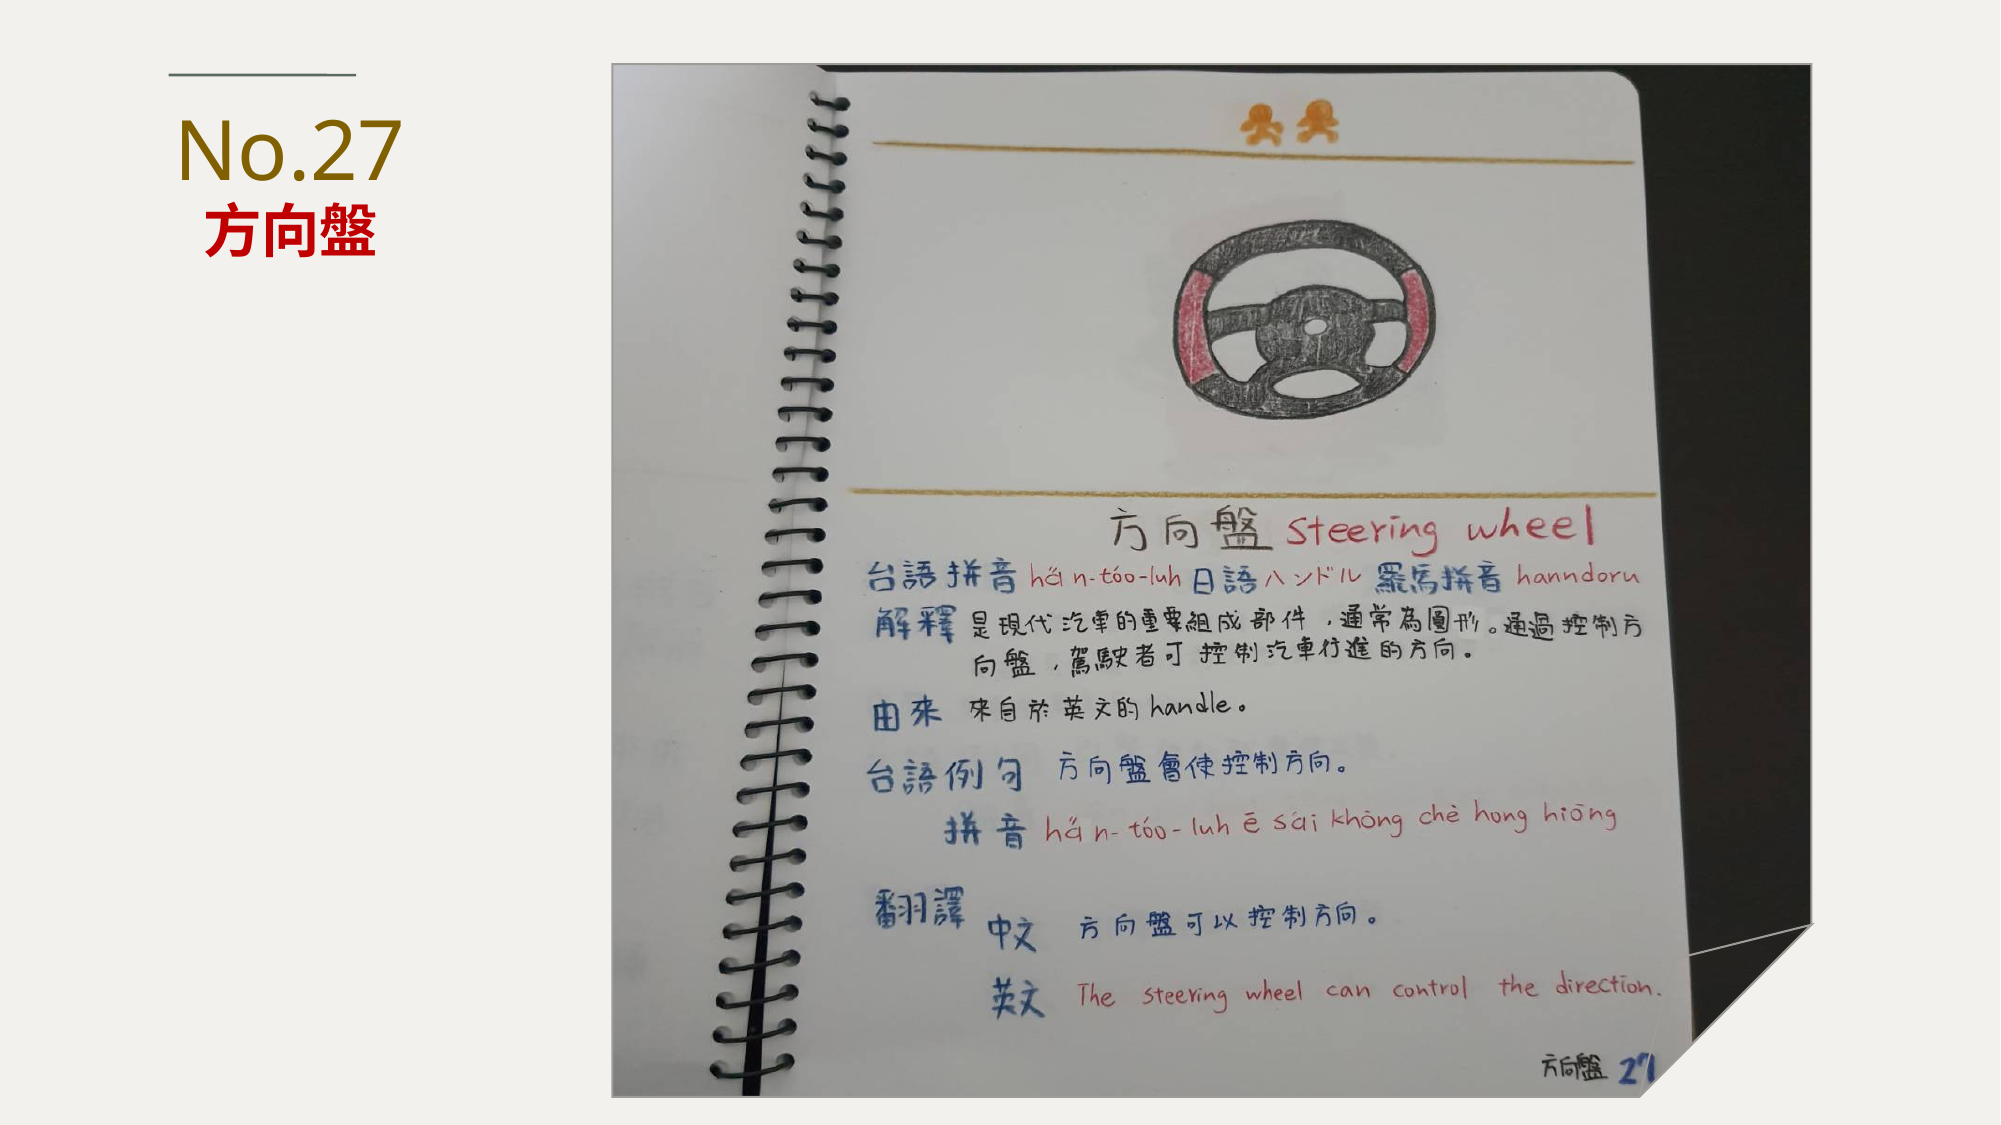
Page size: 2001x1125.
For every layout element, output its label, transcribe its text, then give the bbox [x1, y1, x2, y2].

text_box No.27 [159, 90, 524, 205]
text_box [612, 64, 1812, 1097]
text_box 方向盤 [188, 186, 412, 272]
